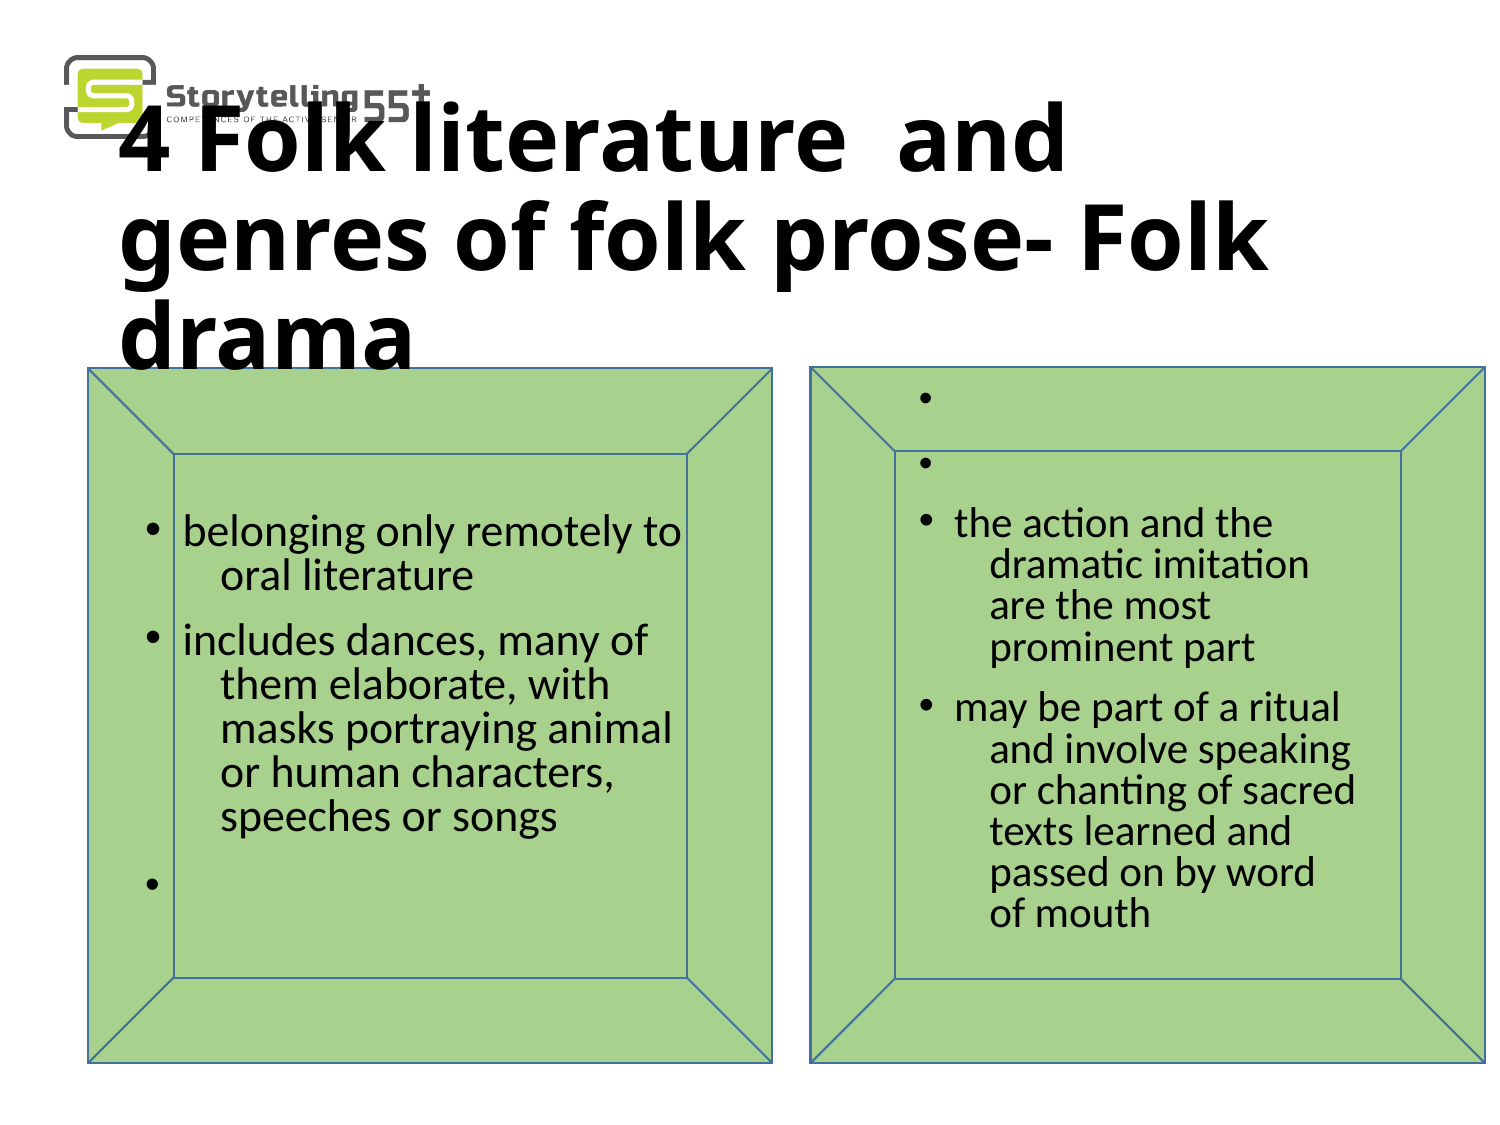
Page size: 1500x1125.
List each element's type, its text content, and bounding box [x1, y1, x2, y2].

picture [64, 55, 430, 139]
text_box [88, 368, 773, 1064]
text_box [810, 367, 1486, 1064]
title 4 Folk literature and genres of folk prose- Folk drama [103, 59, 1397, 423]
list the action and the dramatic imitation are the most prominent part may be part of a ritual and involve speaking or chanting of sacred texts learned and passed on by word of mouth [903, 367, 1373, 975]
list belonging only remotely to oral literature includes dances, many of them elaborate, with masks portraying animal or human characters, speeches or songs [130, 433, 731, 1079]
